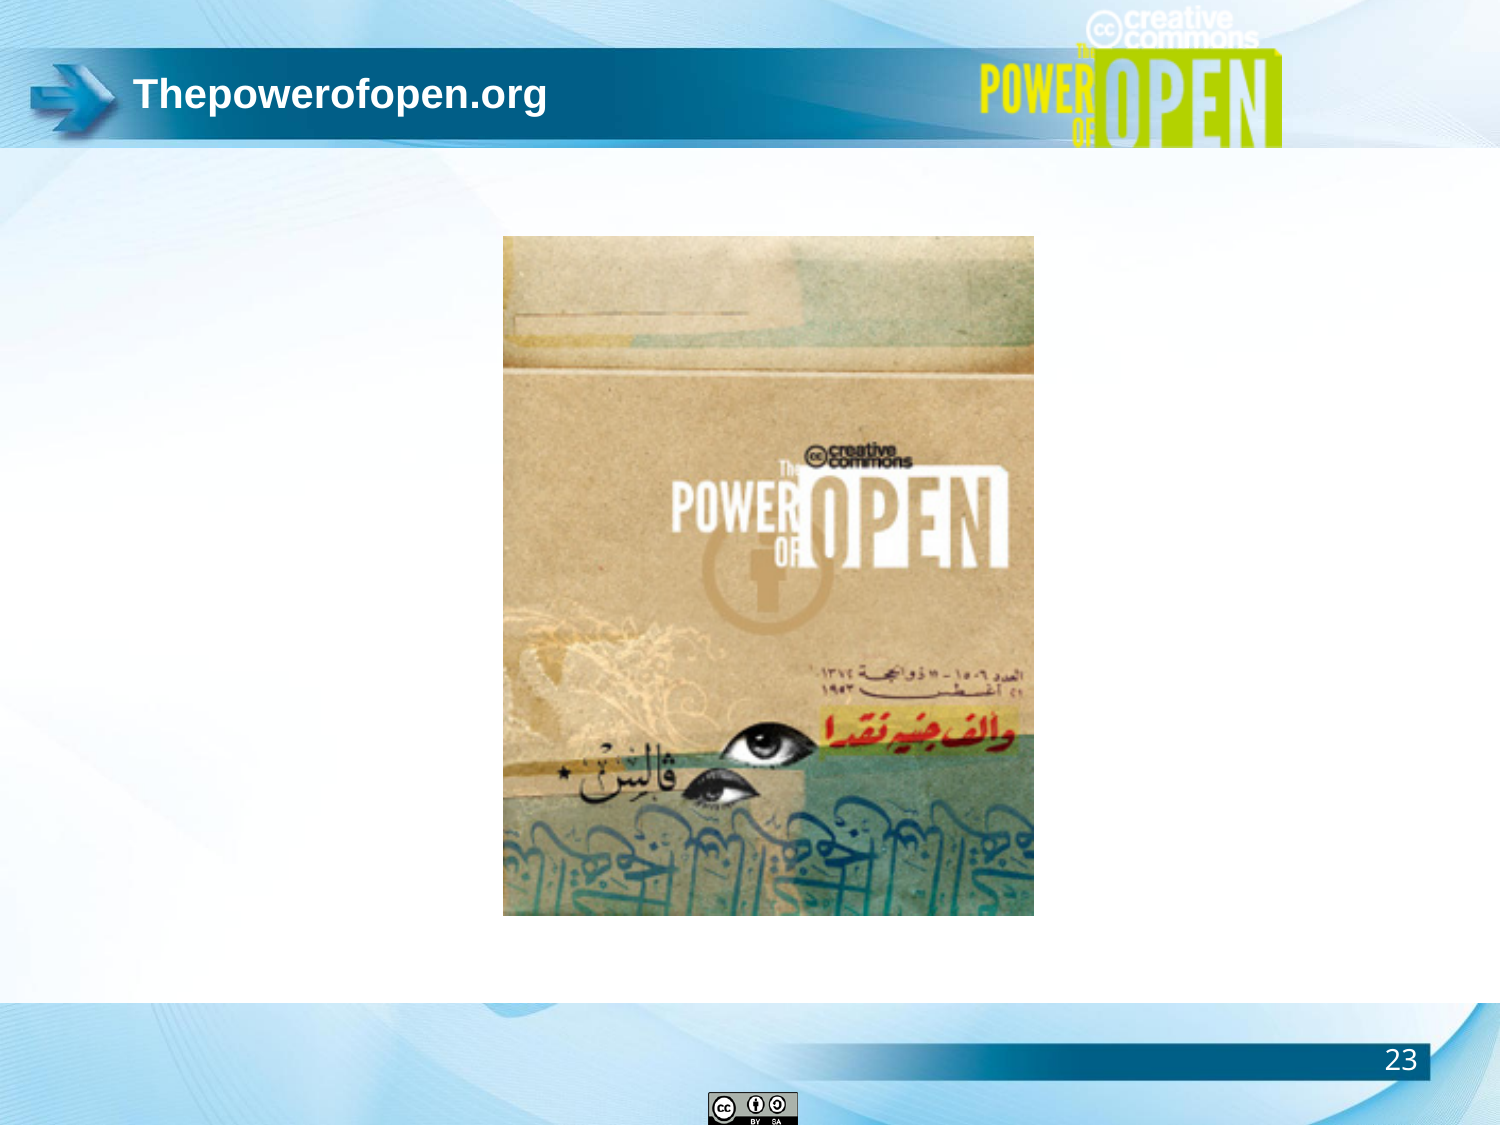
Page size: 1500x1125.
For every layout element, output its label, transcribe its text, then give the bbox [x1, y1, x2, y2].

picture [0, 0, 1500, 1125]
text_box Thepowerofopen.org [118, 59, 563, 124]
text_box <número> [1082, 1031, 1433, 1092]
